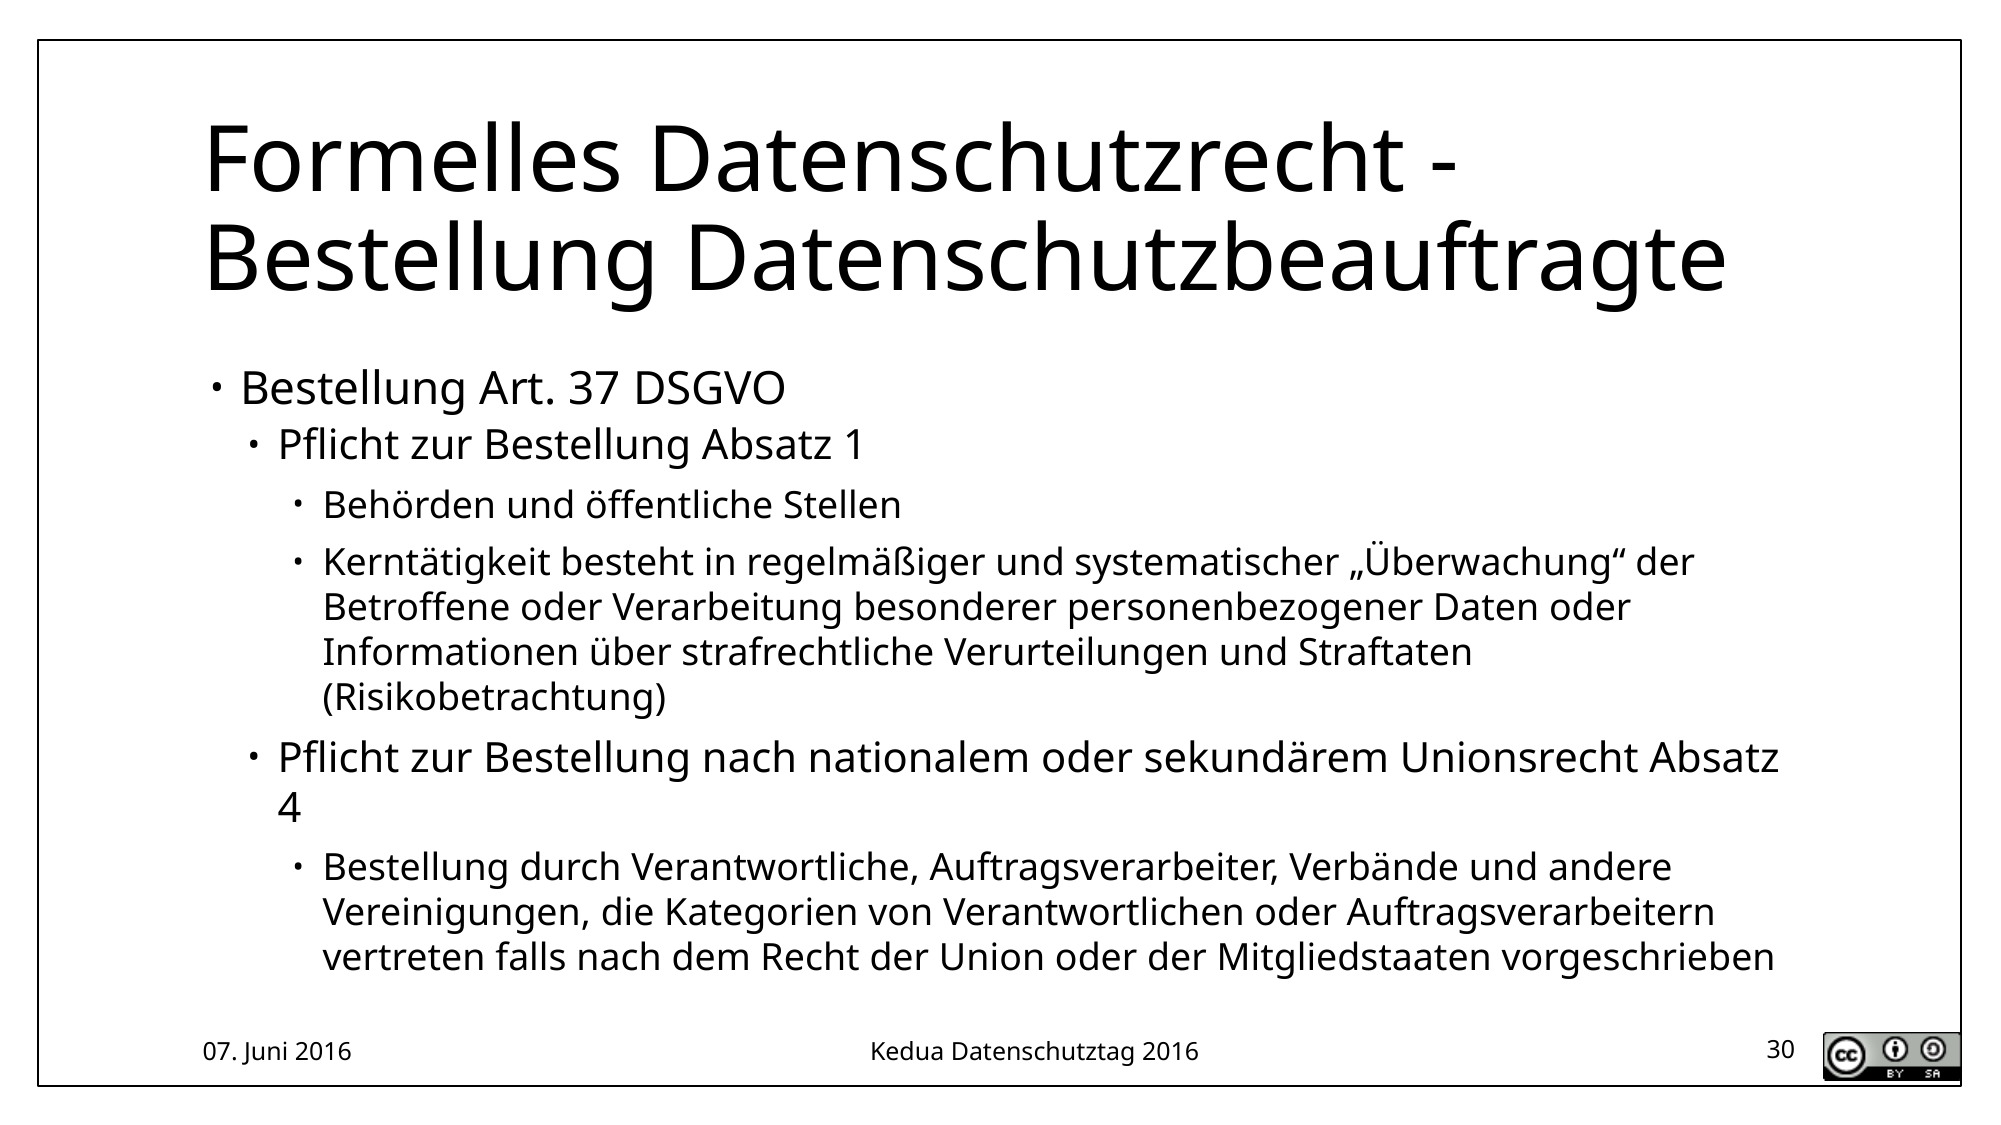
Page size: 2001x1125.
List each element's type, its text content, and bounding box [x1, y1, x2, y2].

slide_number <Foliennummer> [1530, 1020, 1811, 1081]
title Formelles Datenschutzrecht - Bestellung Datenschutzbeauftragte [187, 99, 1808, 323]
list Bestellung Art. 37 DSGVO Pflicht zur Bestellung Absatz 1 Behörden und öffentliche Stellen Kerntätigkeit besteht in regelmäßiger und systematischer „Überwachung“ der Betroffene oder Verarbeitung besonderer personenbezogener Daten oder Informationen über strafrechtliche Verurteilungen und Straftaten (Risikobetrachtung) Pflicht zur Bestellung nach nationalem oder sekundärem Unionsrecht Absatz 4 Bestellung durch Verantwortliche, Auftragsverarbeiter, Verbände und andere Vereinigungen, die Kategorien von Verantwortlichen oder Auftragsverarbeitern vertreten falls nach dem Recht der Union oder der Mitgliedstaaten vorgeschrieben [187, 337, 1808, 1000]
slide_number 07. Juni 2016 [187, 1020, 570, 1081]
footer Kedua Datenschutztag 2016 [647, 1020, 1422, 1081]
picture [1823, 1032, 1962, 1081]
